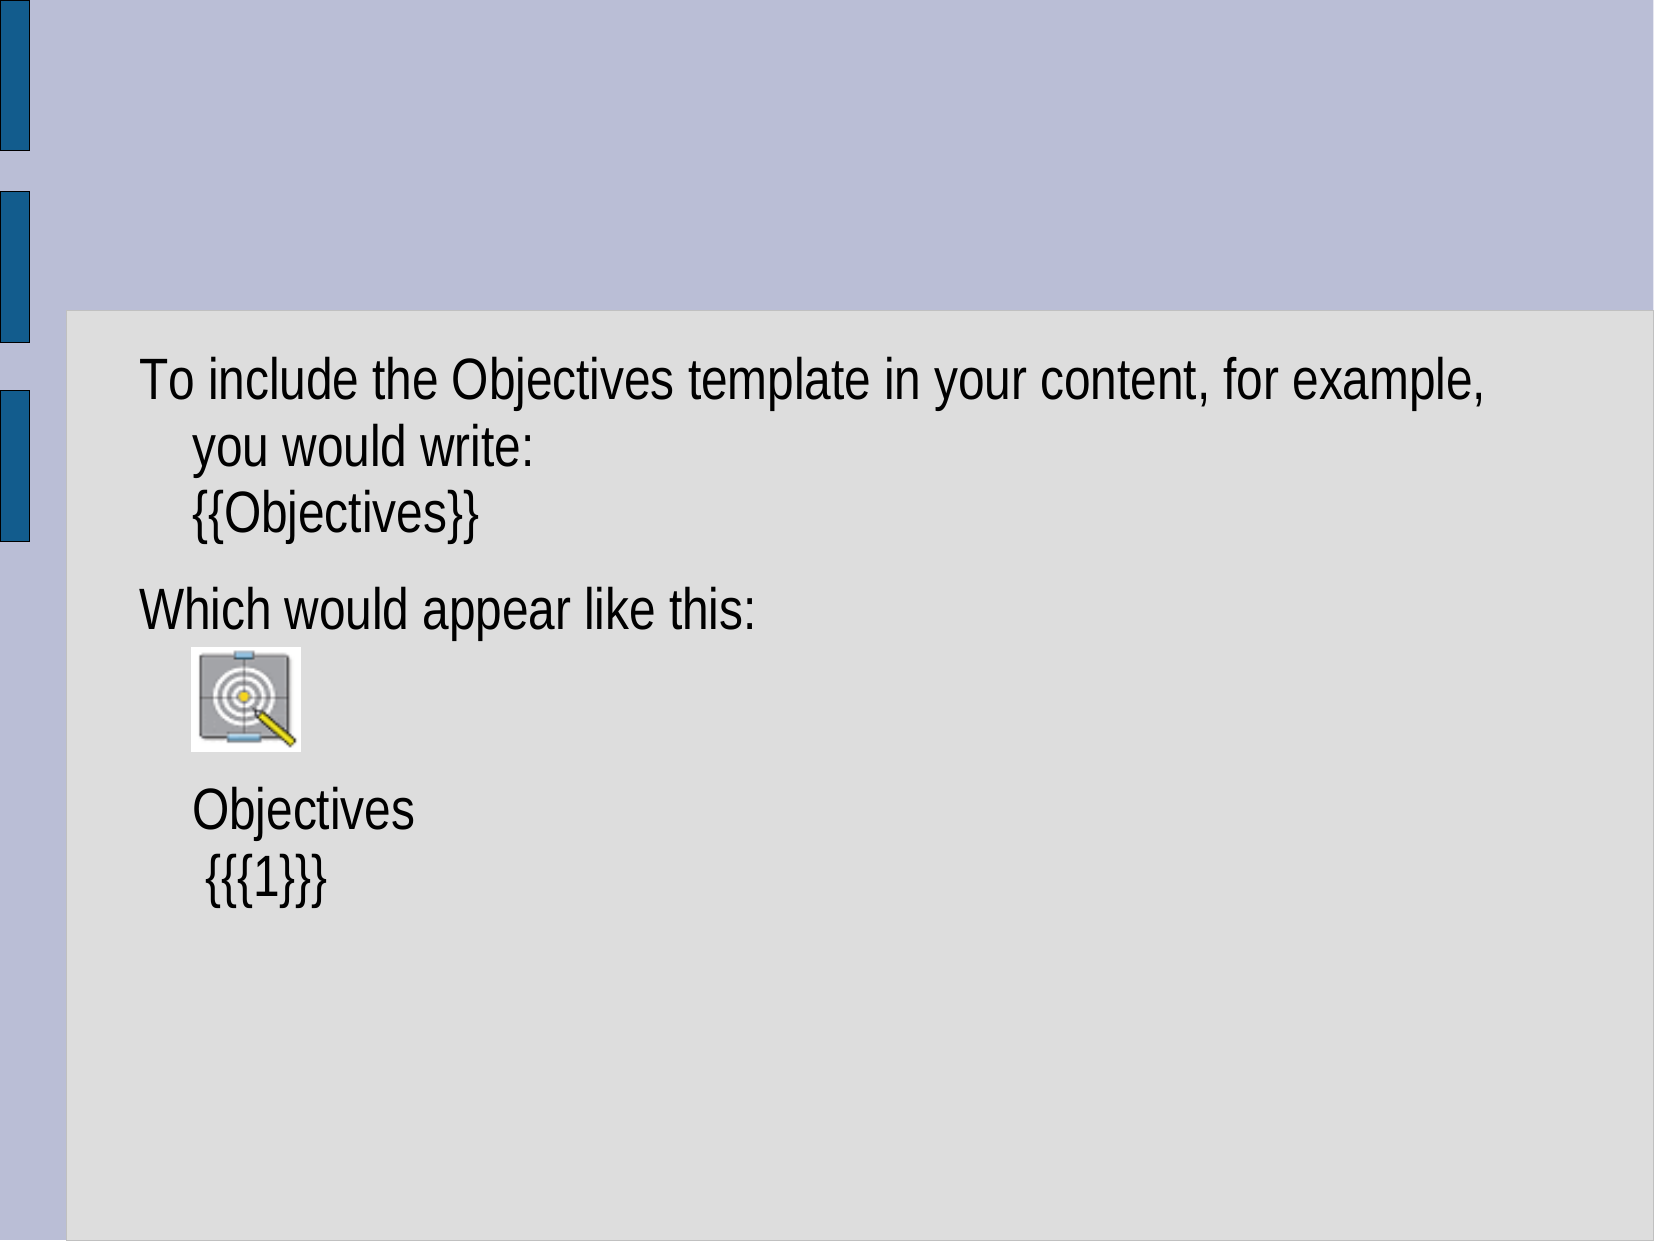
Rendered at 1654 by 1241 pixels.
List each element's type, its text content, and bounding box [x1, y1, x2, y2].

picture [191, 647, 301, 752]
list To include the Objectives template in your content, for example, you would write: {{Objectives}} Which would appear like this: Objectives {{{1}}} [121, 344, 1534, 1127]
